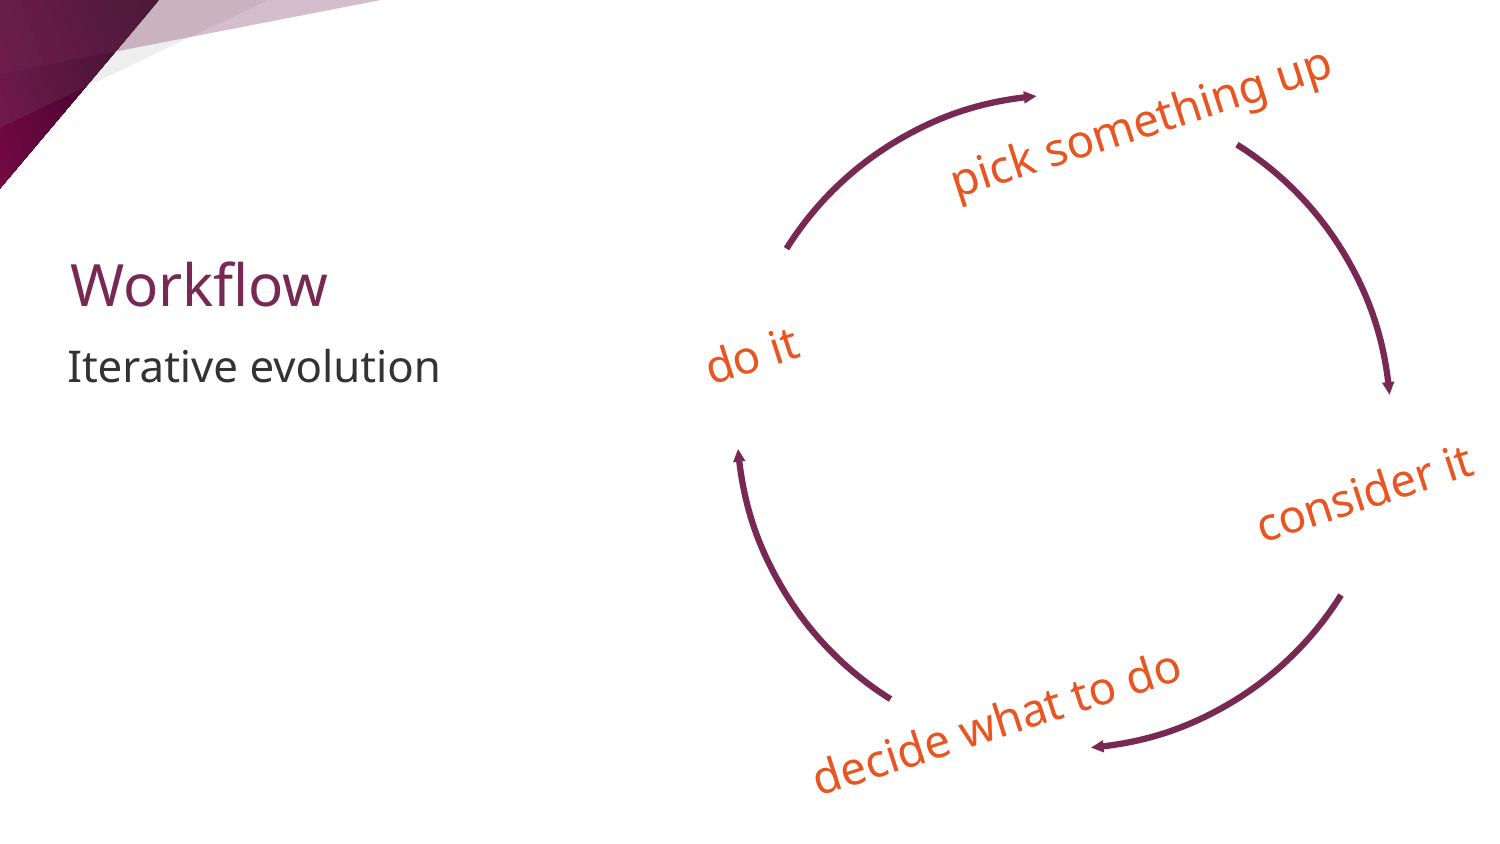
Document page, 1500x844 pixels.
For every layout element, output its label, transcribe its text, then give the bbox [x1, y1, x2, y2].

text_box decide what to do [750, 604, 1242, 836]
text_box do it [660, 288, 843, 420]
text_box consider it [1217, 407, 1500, 576]
list Iterative evolution [67, 330, 762, 763]
text_box pick something up [907, 7, 1375, 232]
title Workflow [70, 256, 670, 330]
